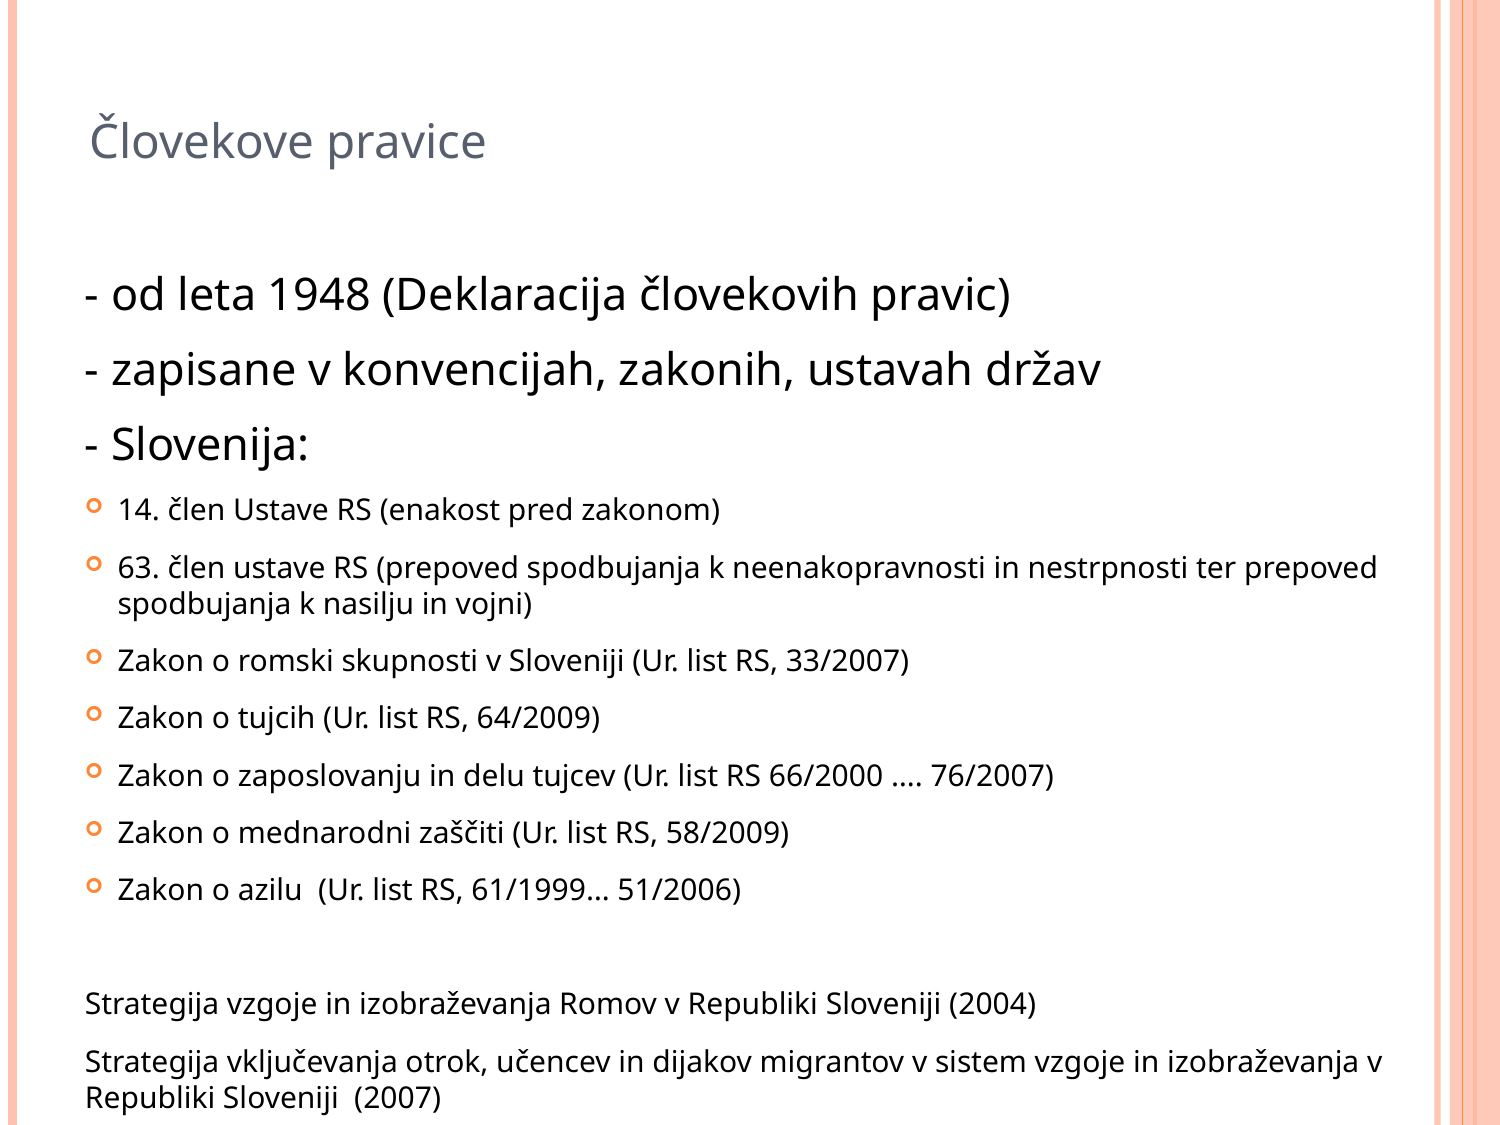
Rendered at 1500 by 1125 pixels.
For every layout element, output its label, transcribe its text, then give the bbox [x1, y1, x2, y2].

list - od leta 1948 (Deklaracija človekovih pravic) - zapisane v konvencijah, zakonih, ustavah držav - Slovenija: 14. člen Ustave RS (enakost pred zakonom) 63. člen ustave RS (prepoved spodbujanja k neenakopravnosti in nestrpnosti ter prepoved spodbujanja k nasilju in vojni) Zakon o romski skupnosti v Sloveniji (Ur. list RS, 33/2007) Zakon o tujcih (Ur. list RS, 64/2009) Zakon o zaposlovanju in delu tujcev (Ur. list RS 66/2000 …. 76/2007) Zakon o mednarodni zaščiti (Ur. list RS, 58/2009) Zakon o azilu (Ur. list RS, 61/1999… 51/2006) Strategija vzgoje in izobraževanja Romov v Republiki Sloveniji (2004) Strategija vključevanja otrok, učencev in dijakov migrantov v sistem vzgoje in izobraževanja v Republiki Sloveniji (2007) [70, 257, 1421, 1125]
title Človekove pravice [75, 45, 1300, 233]
